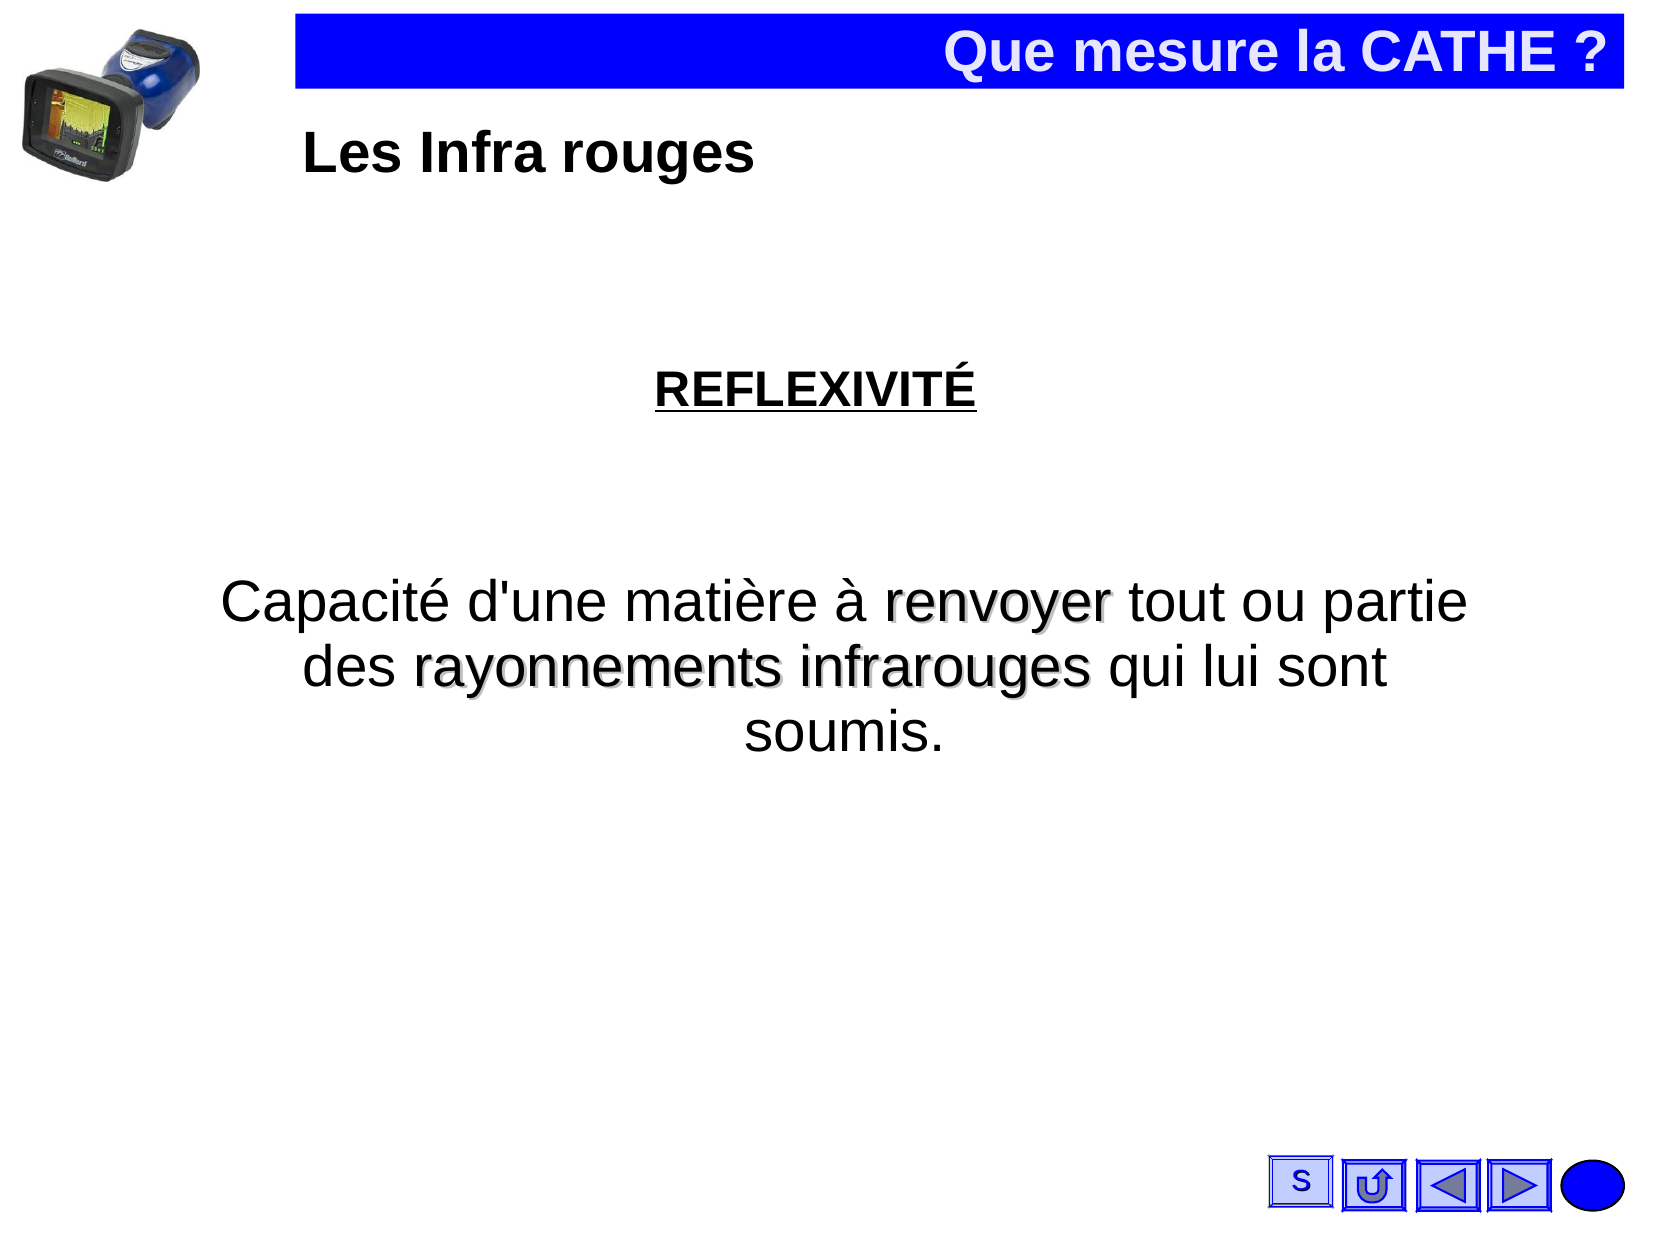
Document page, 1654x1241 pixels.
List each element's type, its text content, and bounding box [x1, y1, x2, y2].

text_box REFLEXIVITÉ [155, 354, 1477, 494]
text_box Que mesure la CATHE ? [295, 13, 1625, 89]
text_box [1561, 1160, 1625, 1211]
text_box Capacité d'une matière à renvoyer tout ou partie des rayonnements infrarouges qui lui sont soumis. [184, 561, 1506, 771]
picture [22, 29, 200, 182]
text_box Les Infra rouges [287, 112, 772, 193]
